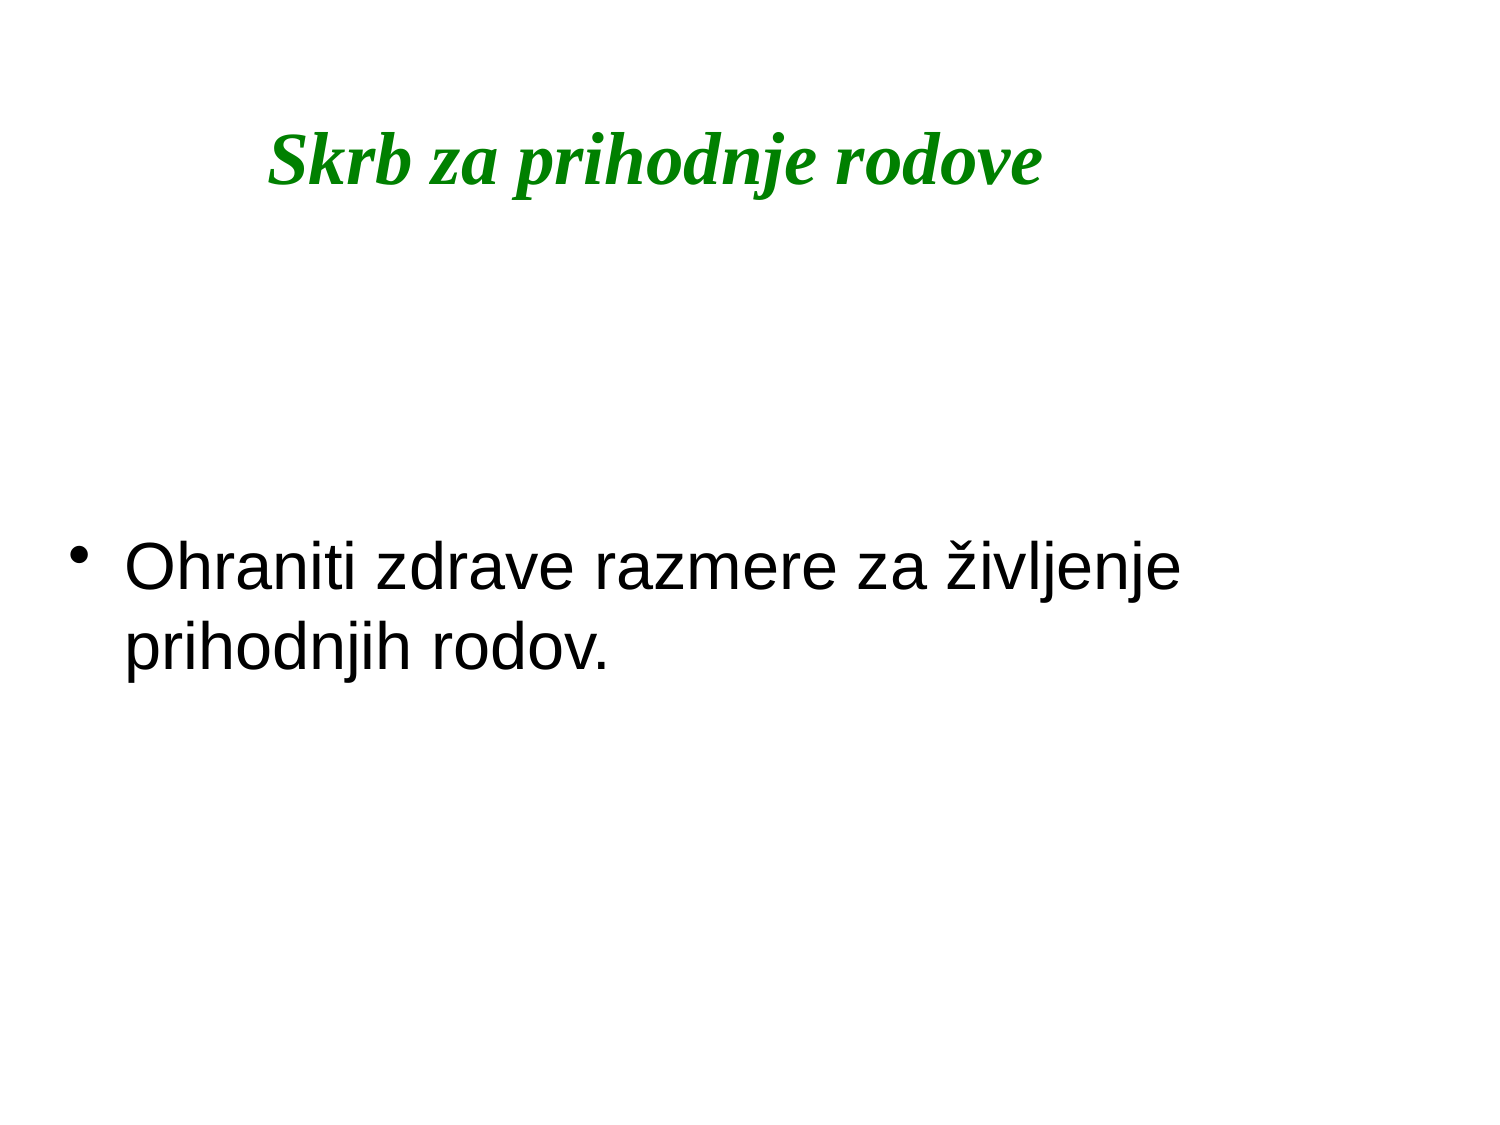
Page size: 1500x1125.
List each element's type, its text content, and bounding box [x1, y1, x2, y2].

list Ohraniti zdrave razmere za življenje prihodnjih rodov. [53, 515, 1404, 764]
text_box Skrb za prihodnje rodove [76, 101, 1235, 187]
